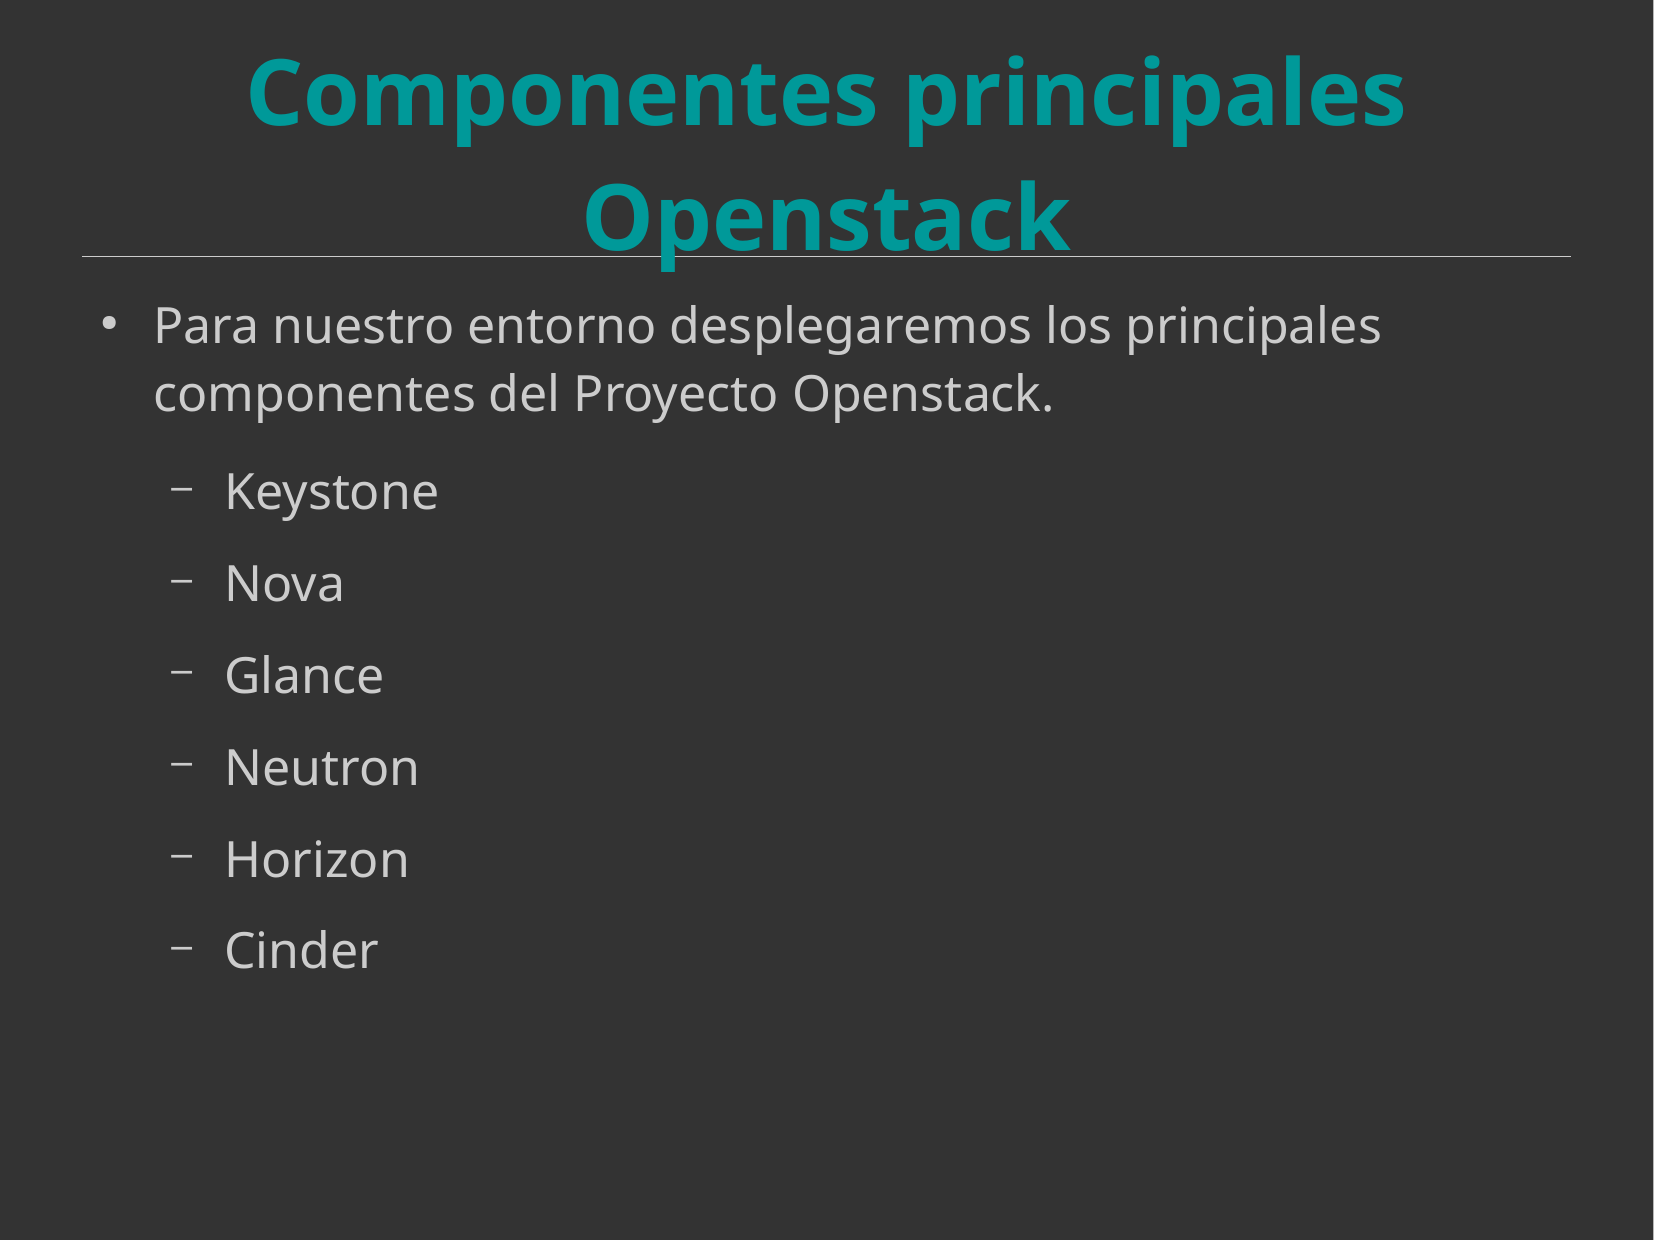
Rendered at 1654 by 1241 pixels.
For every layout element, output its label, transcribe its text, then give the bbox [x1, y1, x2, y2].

list Para nuestro entorno desplegaremos los principales componentes del Proyecto Openstack. Keystone Nova Glance Neutron Horizon Cinder [82, 290, 1571, 1010]
title Componentes principales Openstack [82, 45, 1571, 260]
